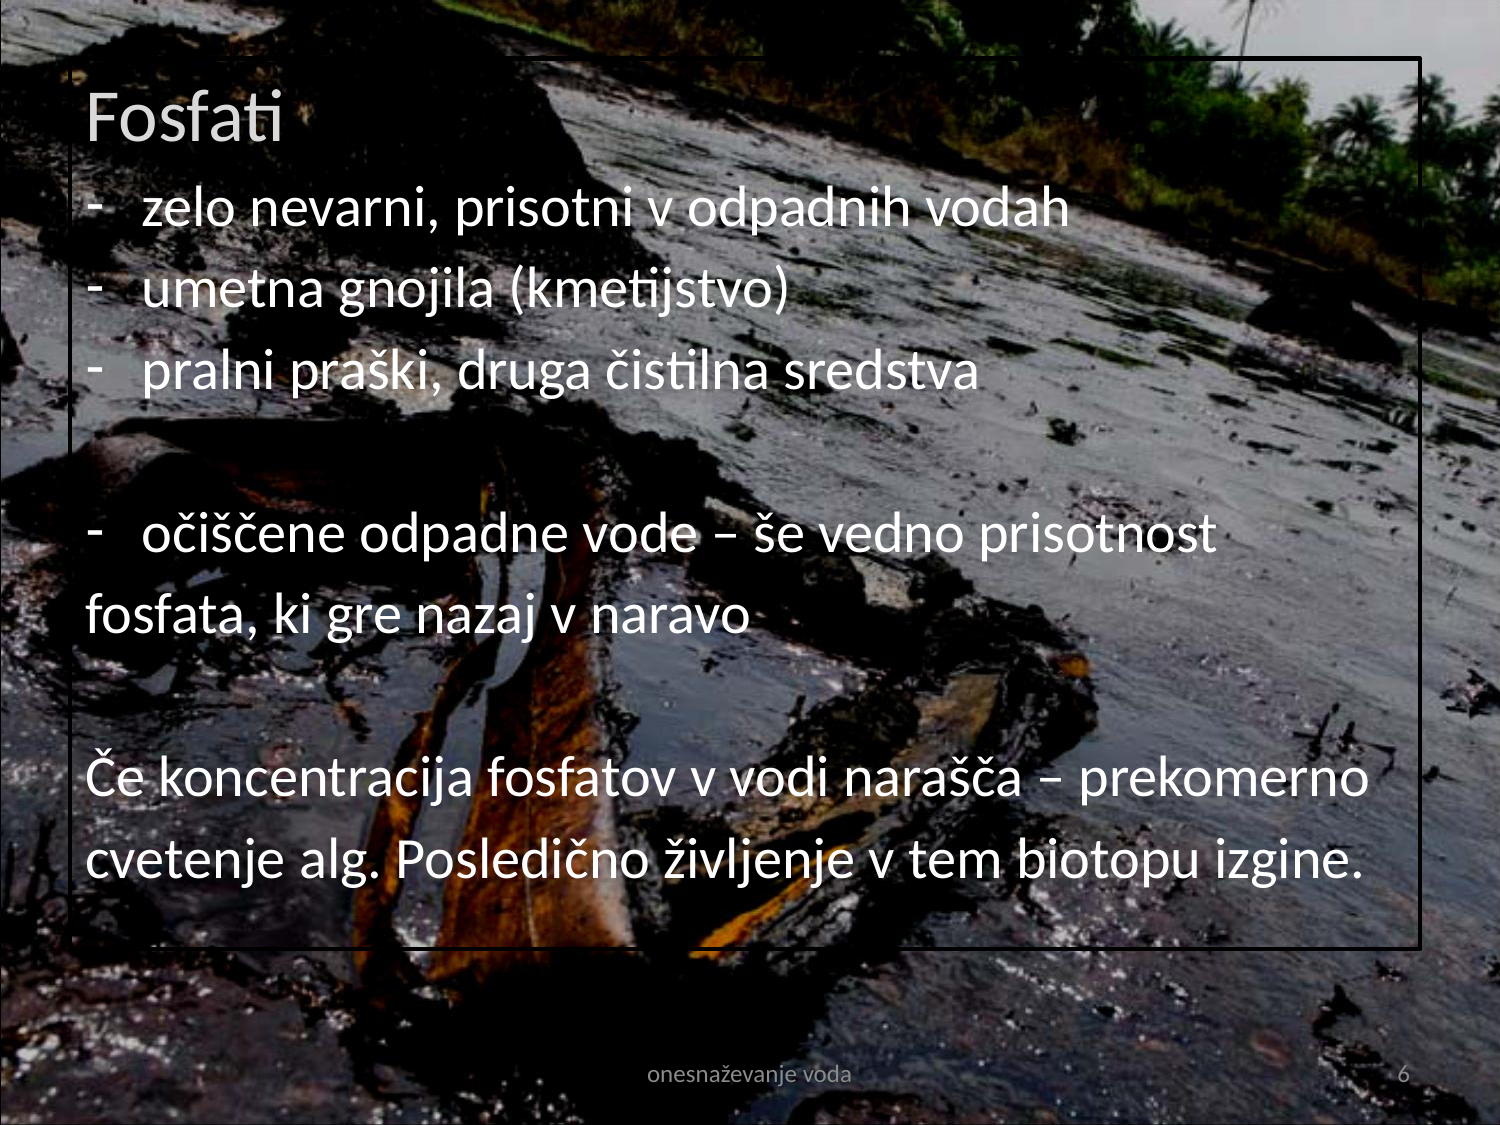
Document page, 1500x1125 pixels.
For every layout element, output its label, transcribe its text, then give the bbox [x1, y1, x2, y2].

footer onesnaževanje voda [512, 1042, 988, 1103]
slide_number <number> [1074, 1042, 1425, 1103]
list Fosfati zelo nevarni, prisotni v odpadnih vodah umetna gnojila (kmetijstvo) pralni praški, druga čistilna sredstva očiščene odpadne vode – še vedno prisotnost fosfata, ki gre nazaj v naravo Če koncentracija fosfatov v vodi narašča – prekomerno cvetenje alg. Posledično življenje v tem biotopu izgine. [70, 58, 1421, 950]
picture [0, 0, 1500, 1125]
